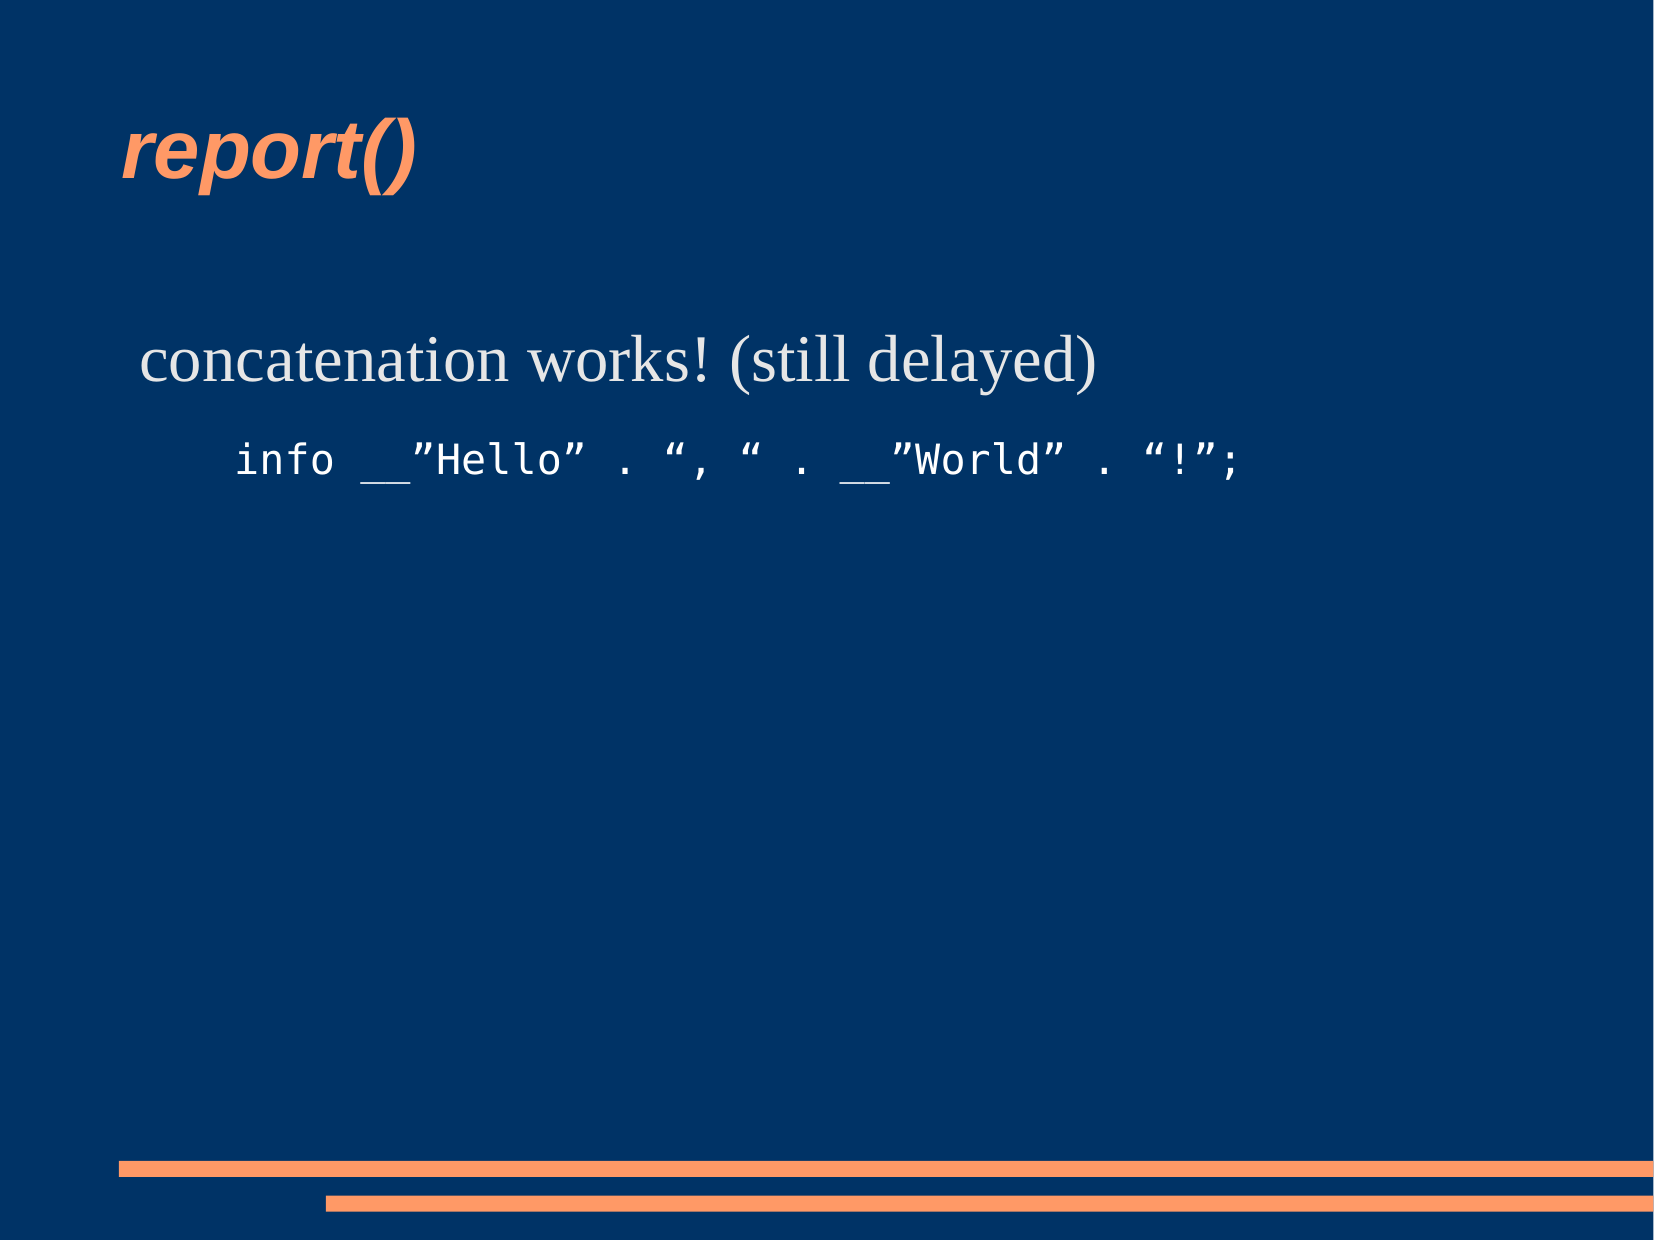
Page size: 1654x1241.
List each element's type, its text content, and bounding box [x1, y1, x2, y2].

title report() [121, 46, 1534, 254]
text_box info __”Hello” . “, “ . __”World” . “!”; [219, 428, 1260, 541]
list concatenation works! (still delayed) [121, 322, 1561, 1133]
